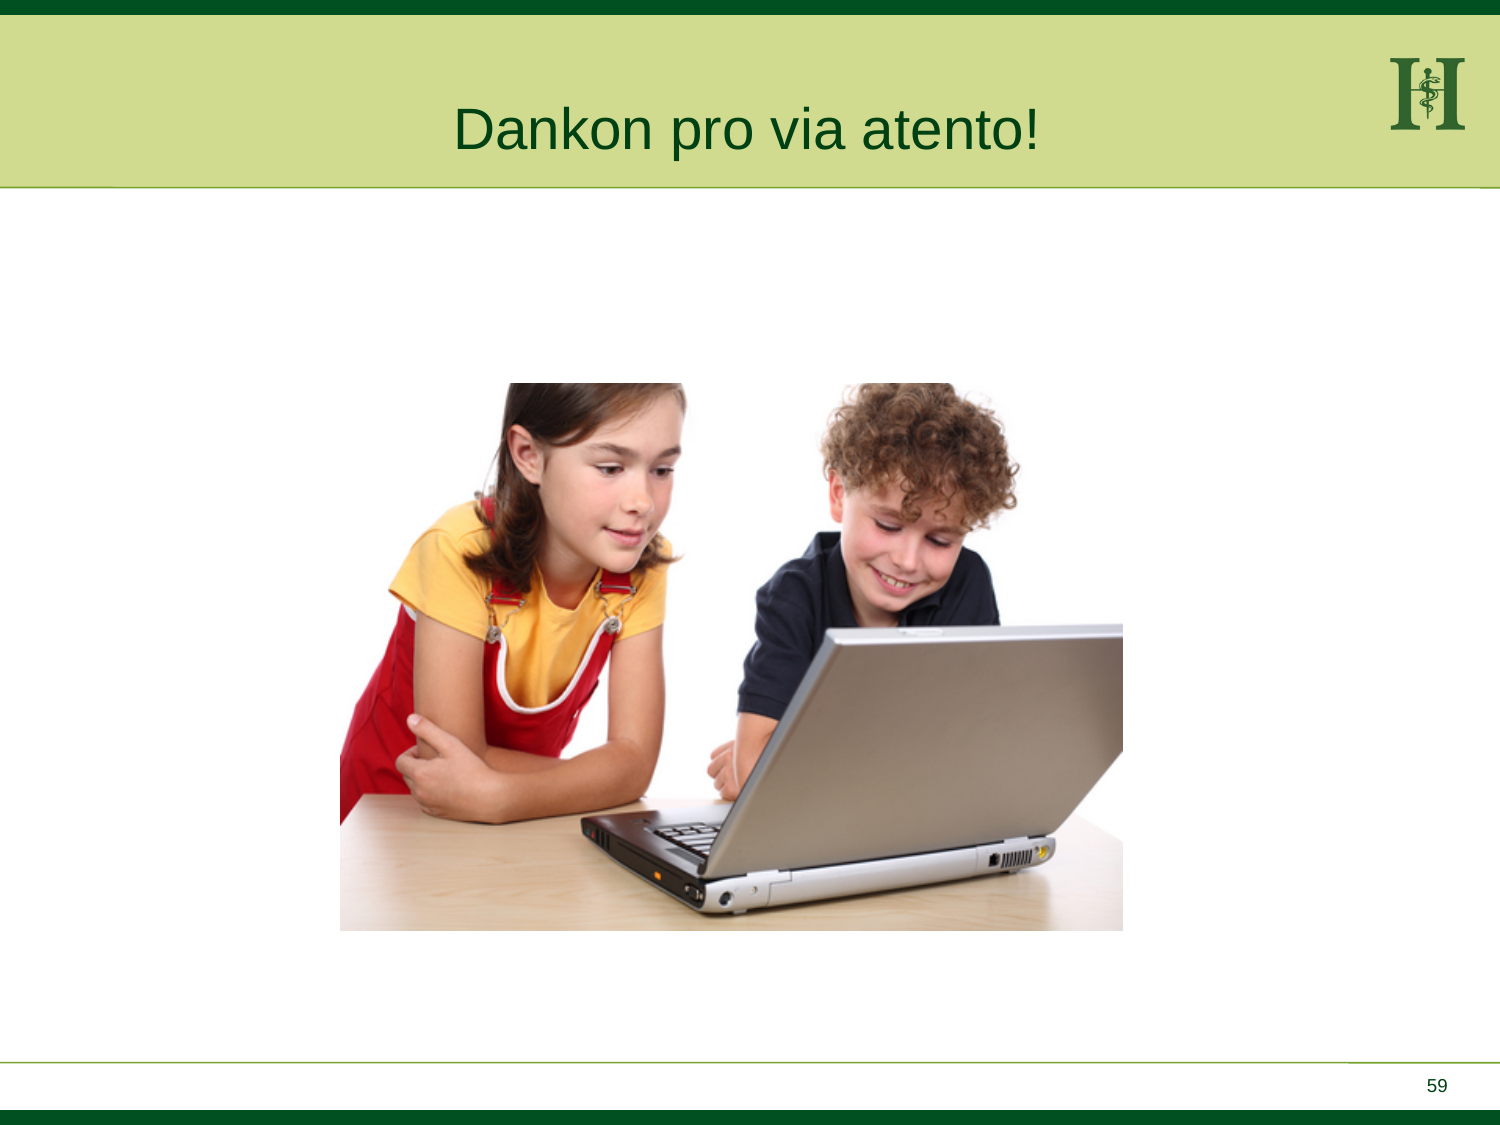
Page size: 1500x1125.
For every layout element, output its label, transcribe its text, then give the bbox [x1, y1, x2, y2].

picture [340, 383, 1123, 932]
picture [0, 15, 1500, 186]
title Dankon pro via atento! [52, 9, 1442, 169]
